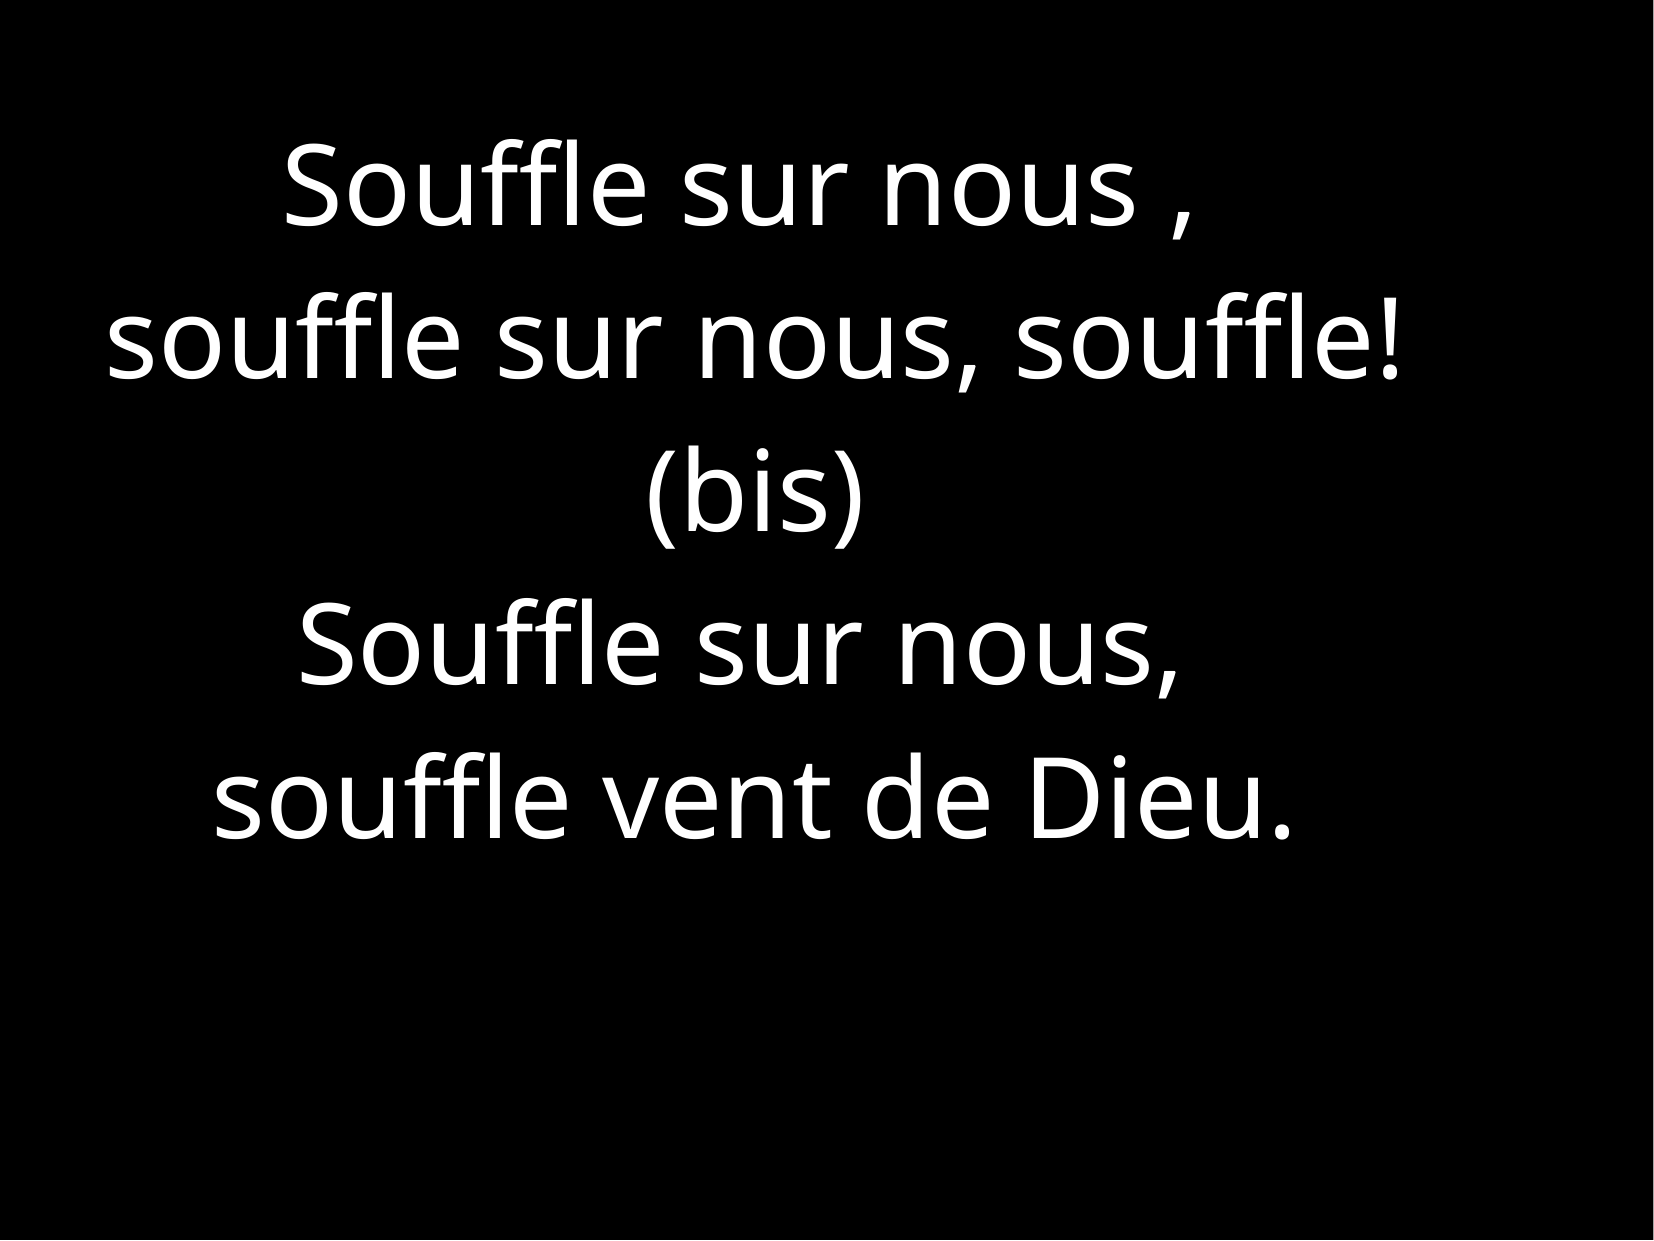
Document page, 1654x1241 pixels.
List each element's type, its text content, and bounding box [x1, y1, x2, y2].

text_box Souffle sur nous , souffle sur nous, souffle! (bis) Souffle sur nous, souffle vent de Dieu. [11, 28, 1500, 1102]
